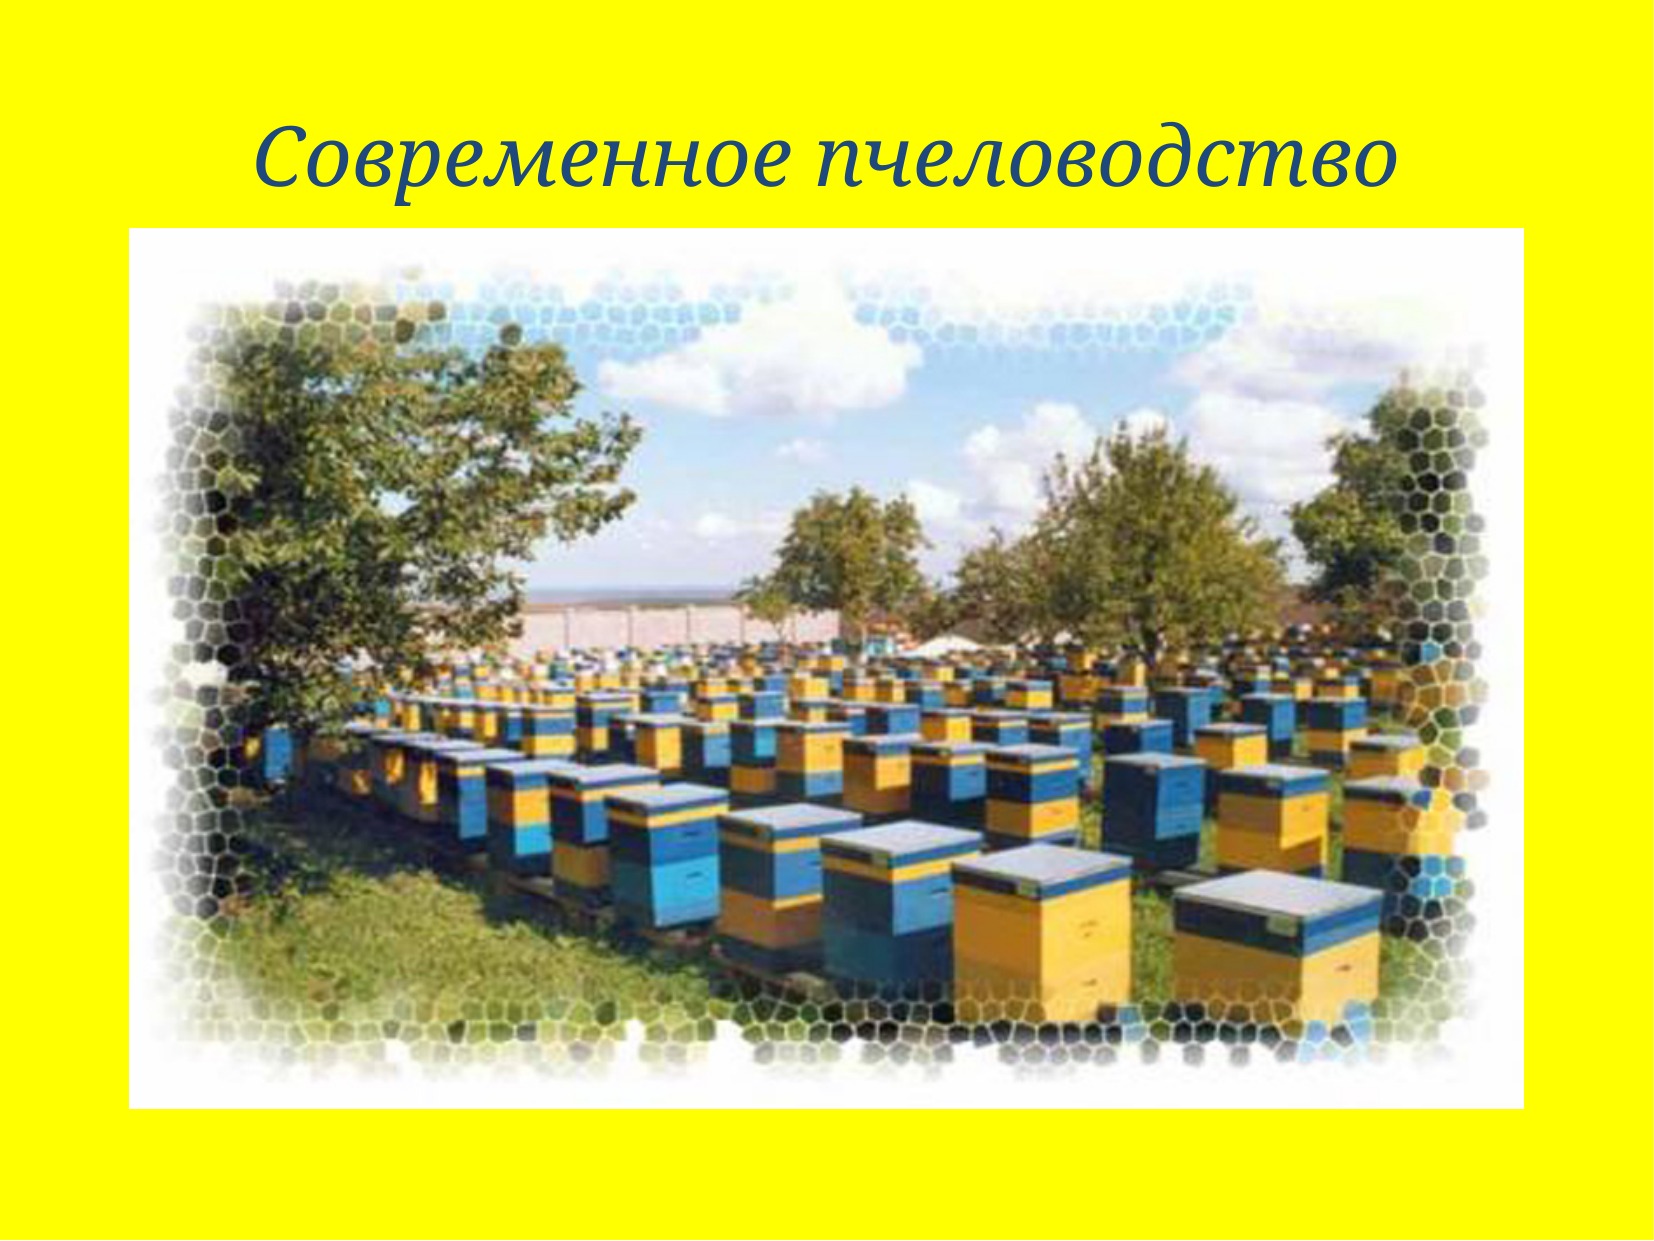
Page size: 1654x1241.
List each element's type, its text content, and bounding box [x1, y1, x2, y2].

picture [129, 228, 1524, 1109]
title Современное пчеловодство [82, 49, 1571, 257]
